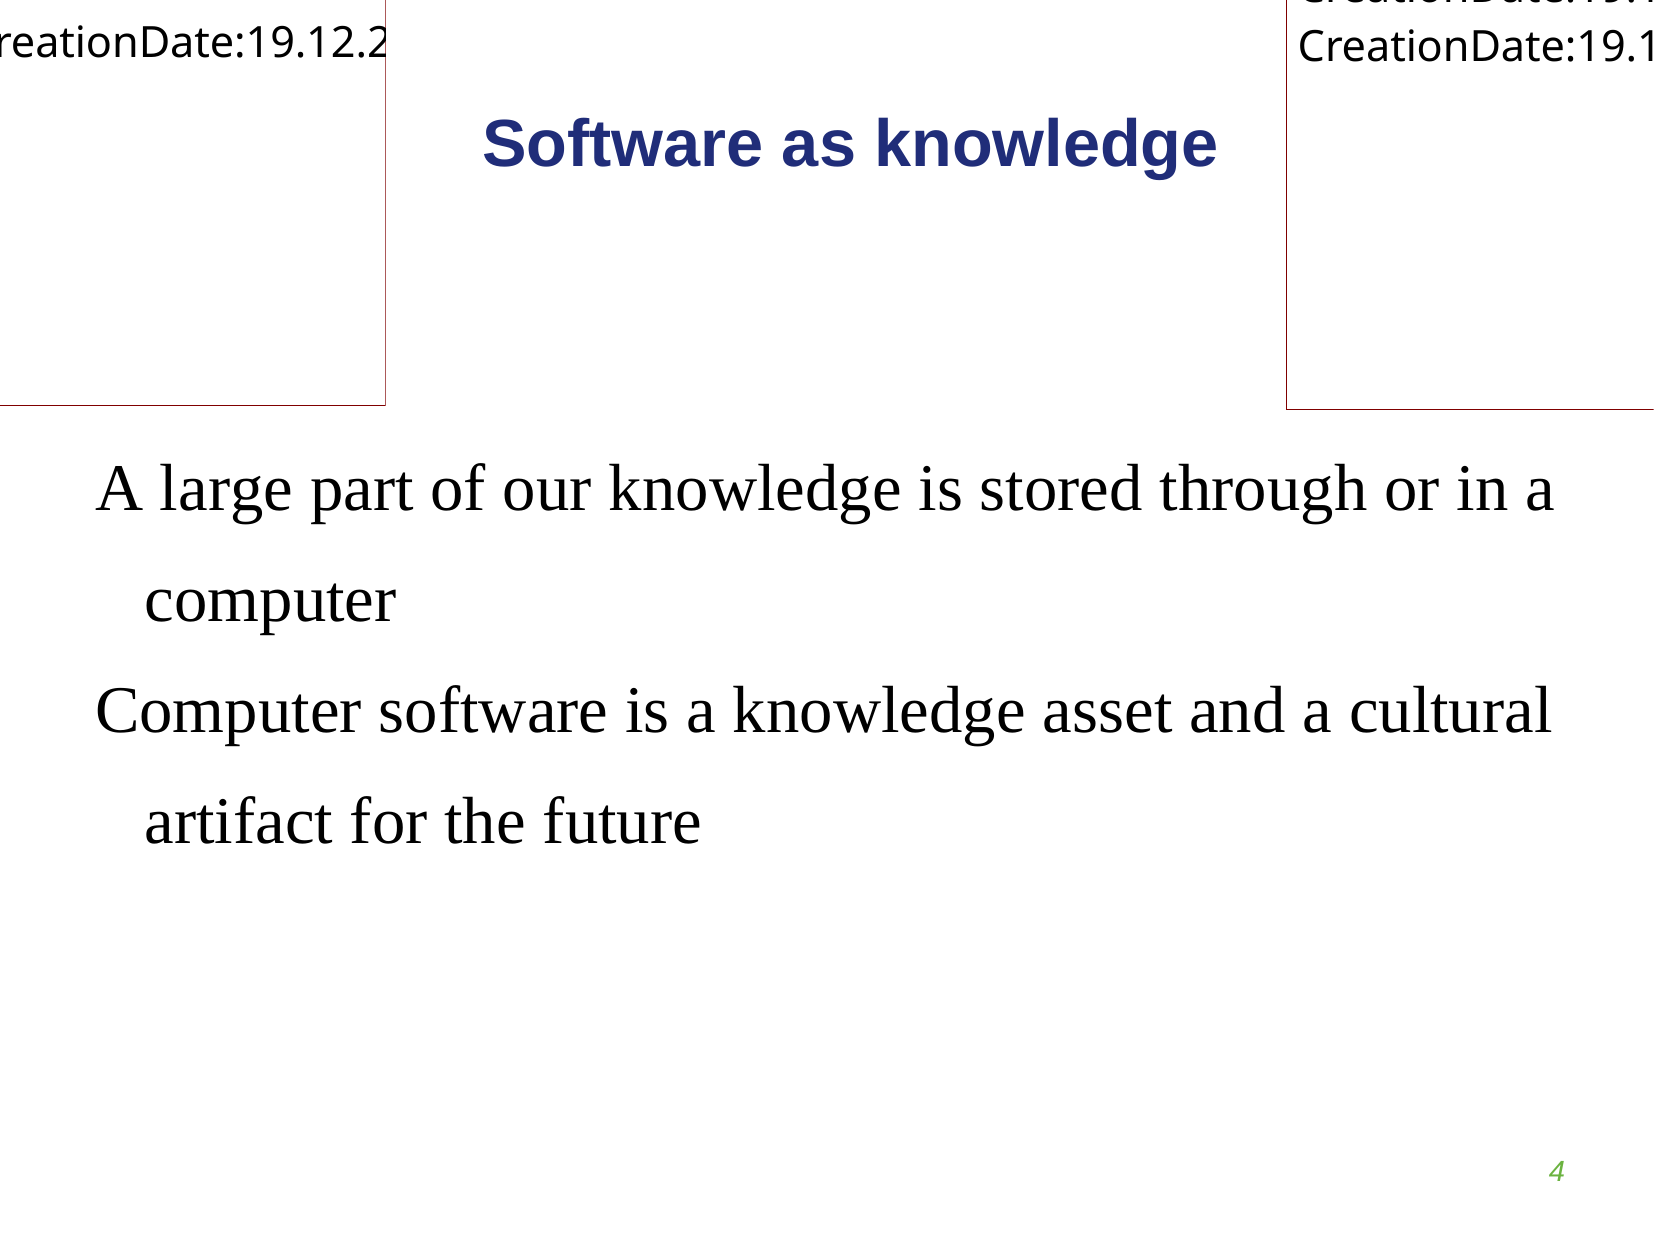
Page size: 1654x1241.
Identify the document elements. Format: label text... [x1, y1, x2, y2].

list A large part of our knowledge is stored through or in a computer Computer software is a knowledge asset and a cultural artifact for the future [59, 413, 1561, 1152]
title Software as knowledge [409, 39, 1292, 247]
